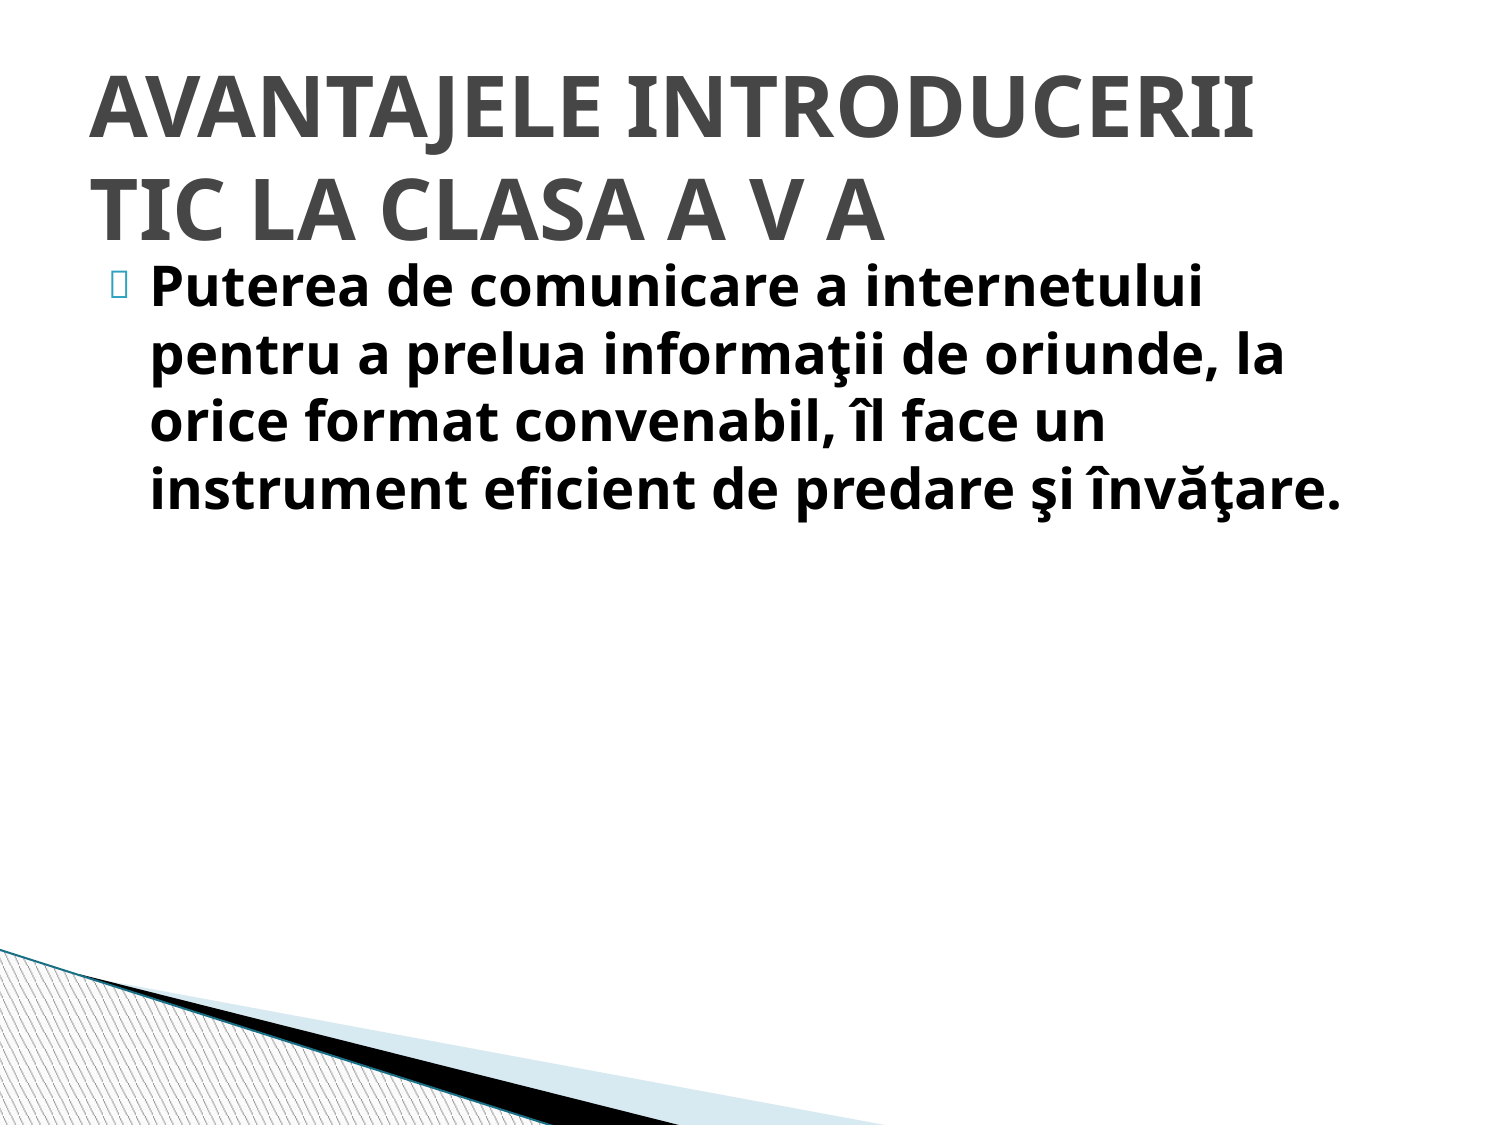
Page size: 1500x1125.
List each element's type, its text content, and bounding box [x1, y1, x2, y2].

picture [0, 952, 543, 1125]
list Puterea de comunicare a internetului pentru a prelua informaţii de oriunde, la orice format convenabil, îl face un instrument eficient de predare şi învăţare. [75, 243, 1425, 986]
title AVANTAJELE INTRODUCERII TIC LA CLASA A V A [75, 45, 1425, 233]
